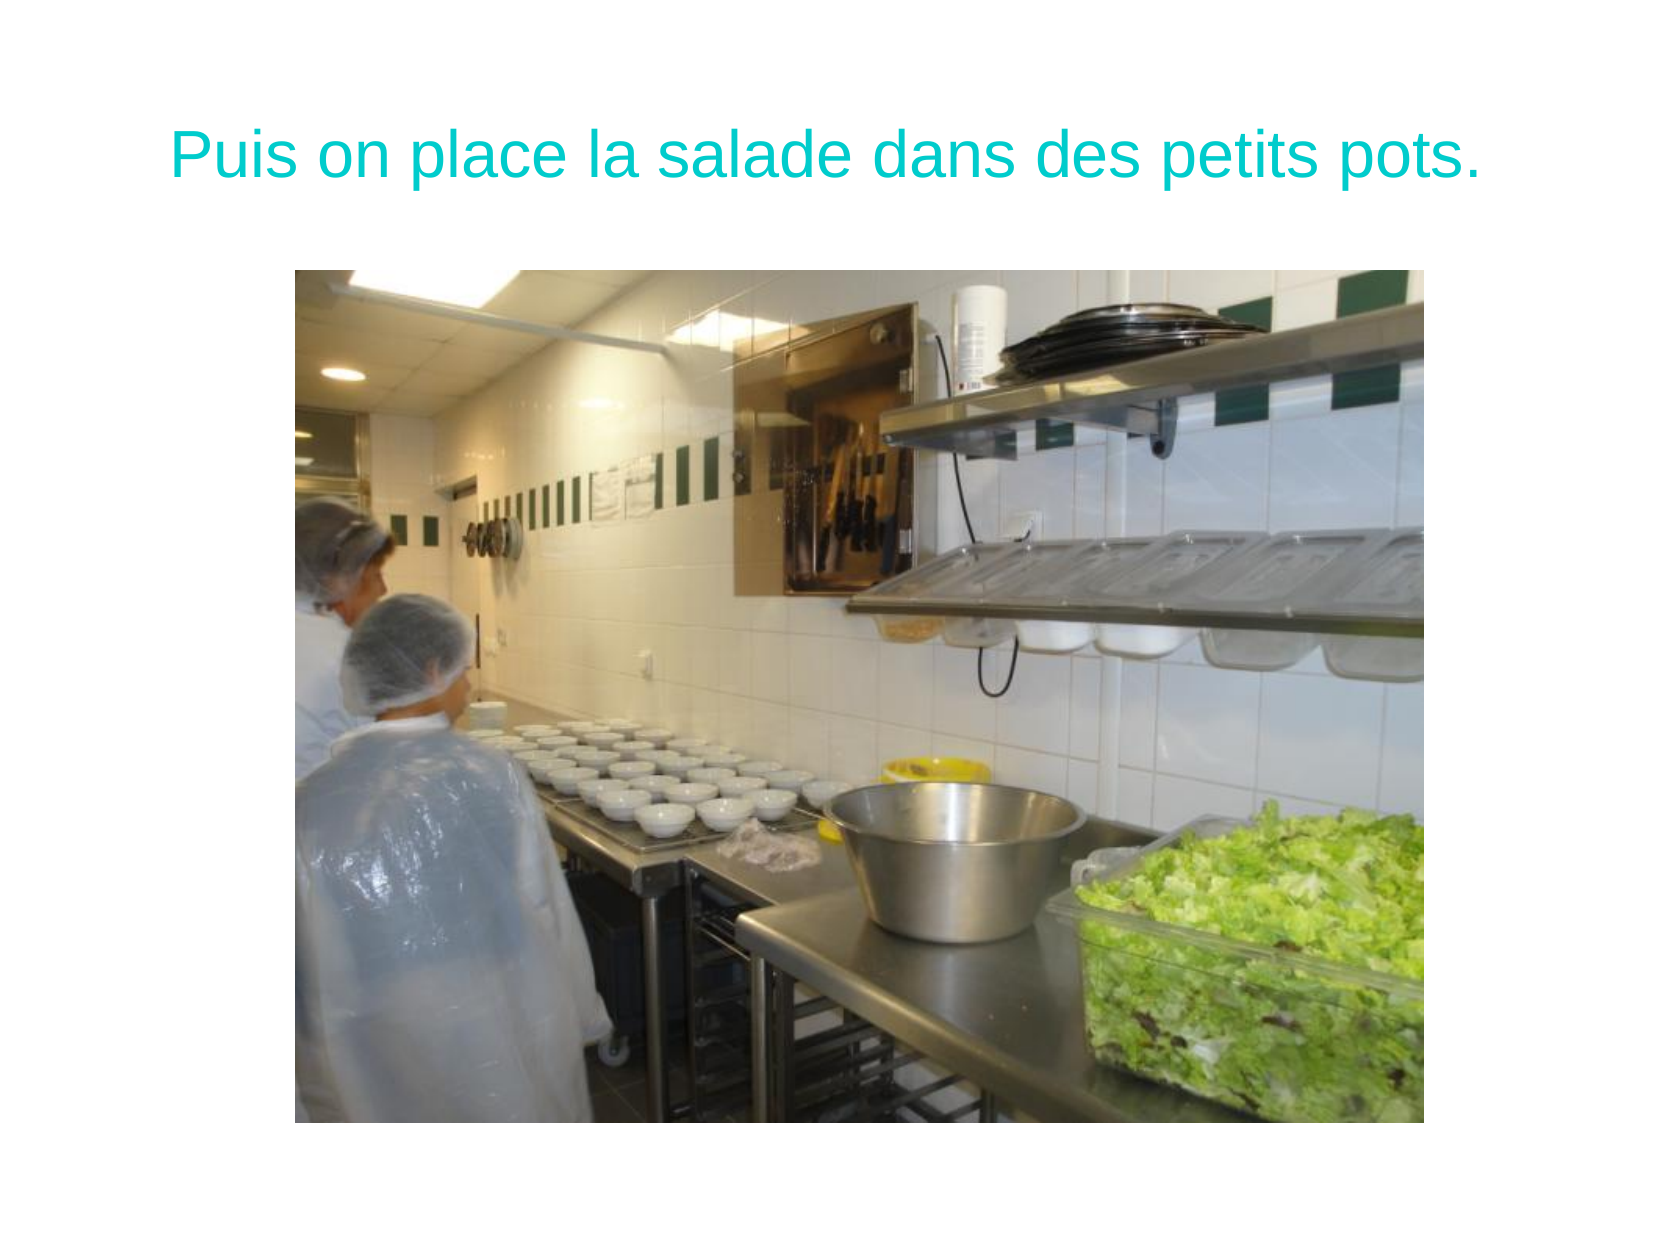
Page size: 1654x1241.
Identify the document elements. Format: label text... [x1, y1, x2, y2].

picture [295, 270, 1424, 1123]
title Puis on place la salade dans des petits pots. [82, 56, 1571, 249]
